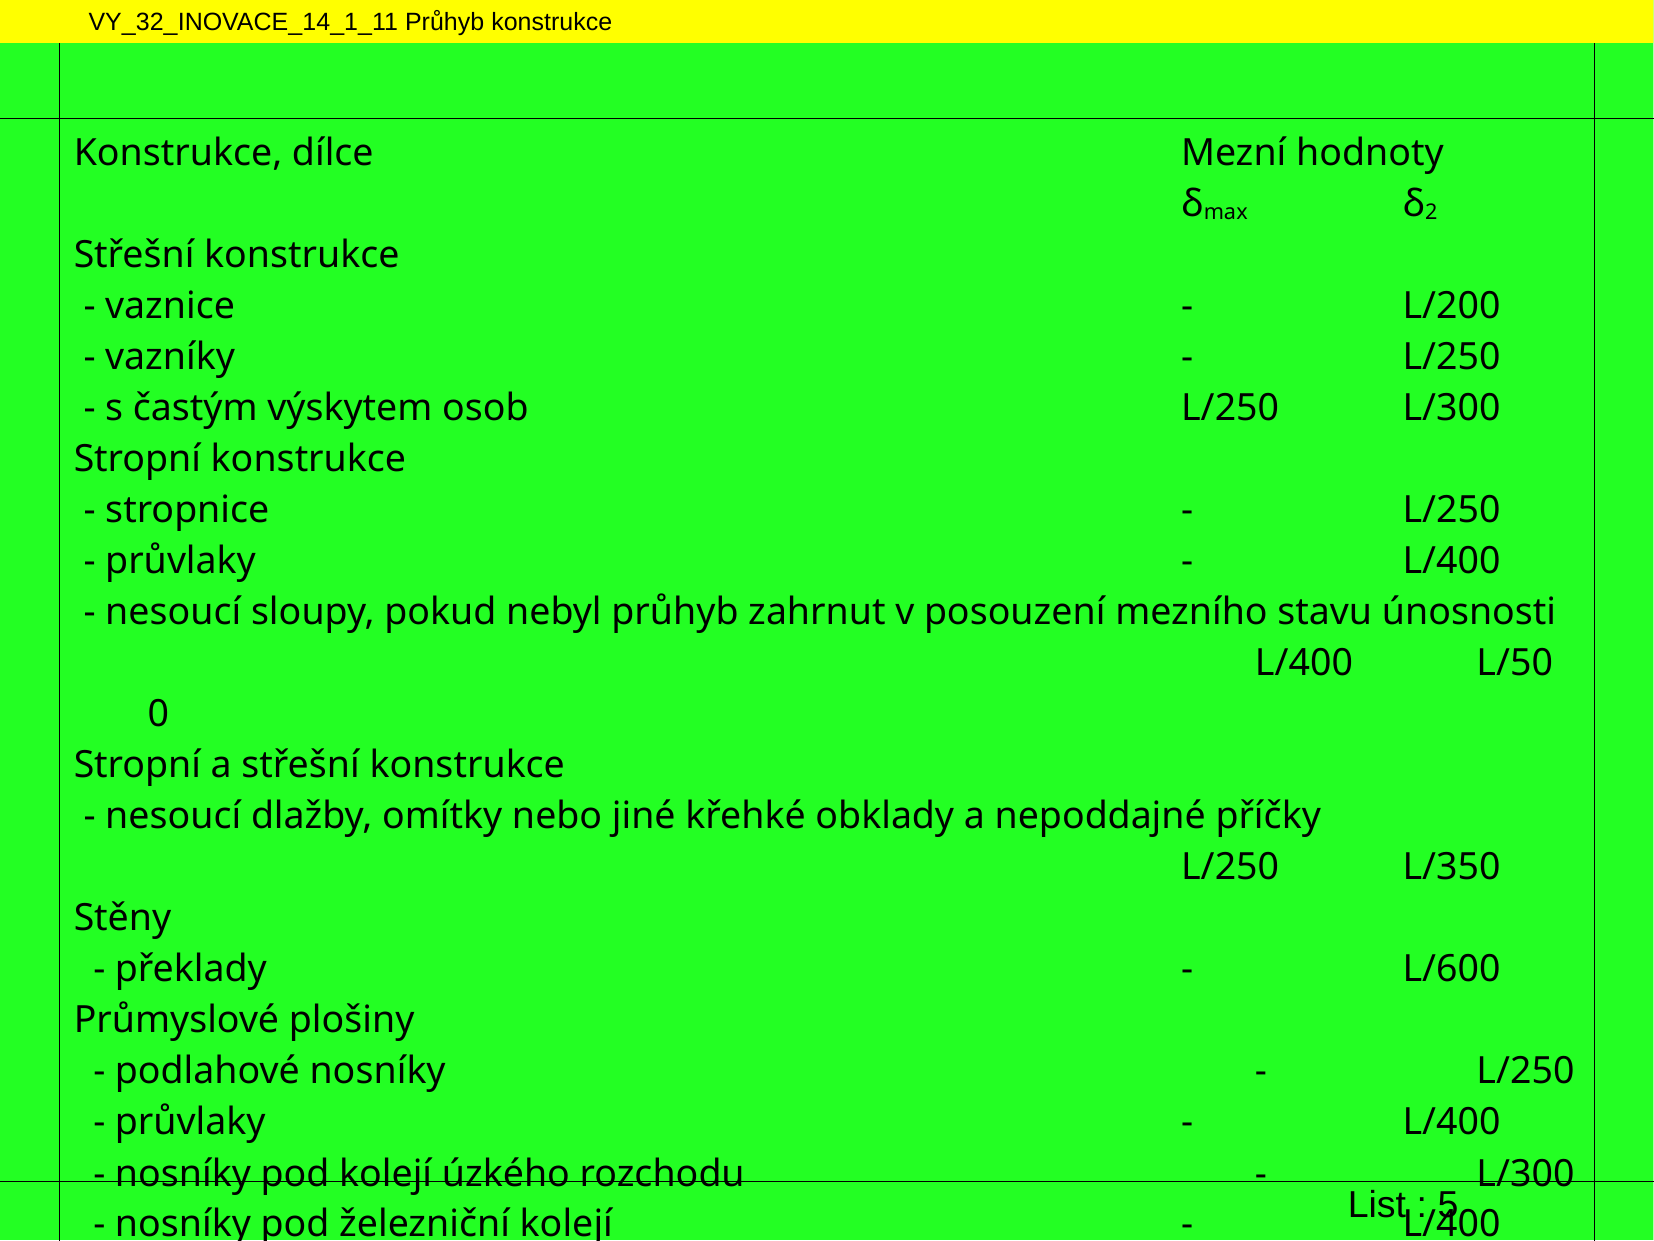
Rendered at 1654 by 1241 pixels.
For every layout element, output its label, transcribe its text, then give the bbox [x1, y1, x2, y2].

text_box List : <číslo> [1357, 1176, 1599, 1241]
text_box Konstrukce, dílce Mezní hodnoty δmax δ2 Střešní konstrukce - vaznice - L/200 - vazníky - L/250 - s častým výskytem osob L/250 L/300 Stropní konstrukce - stropnice - L/250 - průvlaky - L/400 - nesoucí sloupy, pokud nebyl průhyb zahrnut v posouzení mezního stavu únosnosti L/400 L/50 0 Stropní a střešní konstrukce - nesoucí dlažby, omítky nebo jiné křehké obklady a nepoddajné příčky L/250 L/350 Stěny - překlady - L/600 Průmyslové plošiny - podlahové nosníky - L/250 - průvlaky - L/400 - nosníky pod kolejí úzkého rozchodu - L/300 - nosníky pod železniční kolejí - L/400 Případy, kdy průhyb δmax může narušit vzhled objektu L/250 - [59, 118, 1595, 1174]
text_box VY_32_INOVACE_14_1_11 Průhyb konstrukce [0, 0, 1654, 43]
